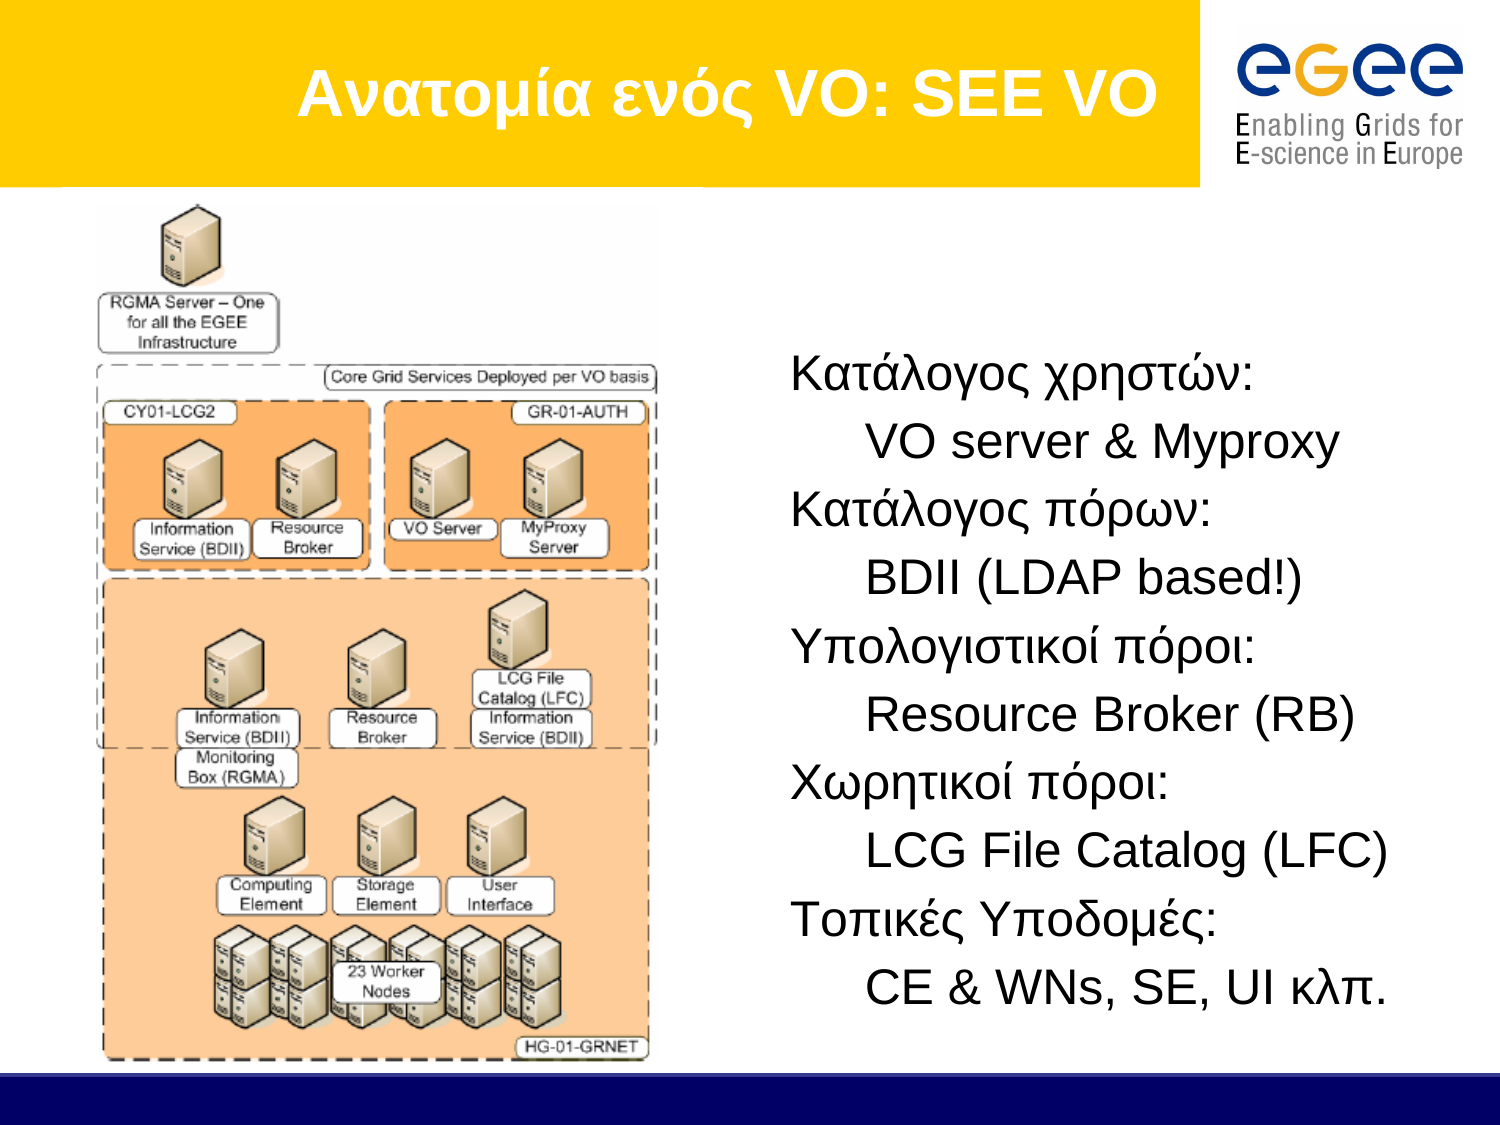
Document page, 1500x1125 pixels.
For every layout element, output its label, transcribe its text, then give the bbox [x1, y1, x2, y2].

picture [1237, 24, 1463, 169]
picture [62, 187, 703, 1071]
title Ανατομία ενός VO: SEE VO [12, 37, 1175, 150]
list Κατάλογος χρηστών: VO server & Myproxy Κατάλογος πόρων: BDII (LDAP based!) Υπολογιστικοί πόροι: Resource Broker (RB) Χωρητικοί πόροι: LCG File Catalog (LFC) Τοπικές Υποδομές: CE & WNs, SE, UI κλπ. [774, 337, 1469, 1125]
